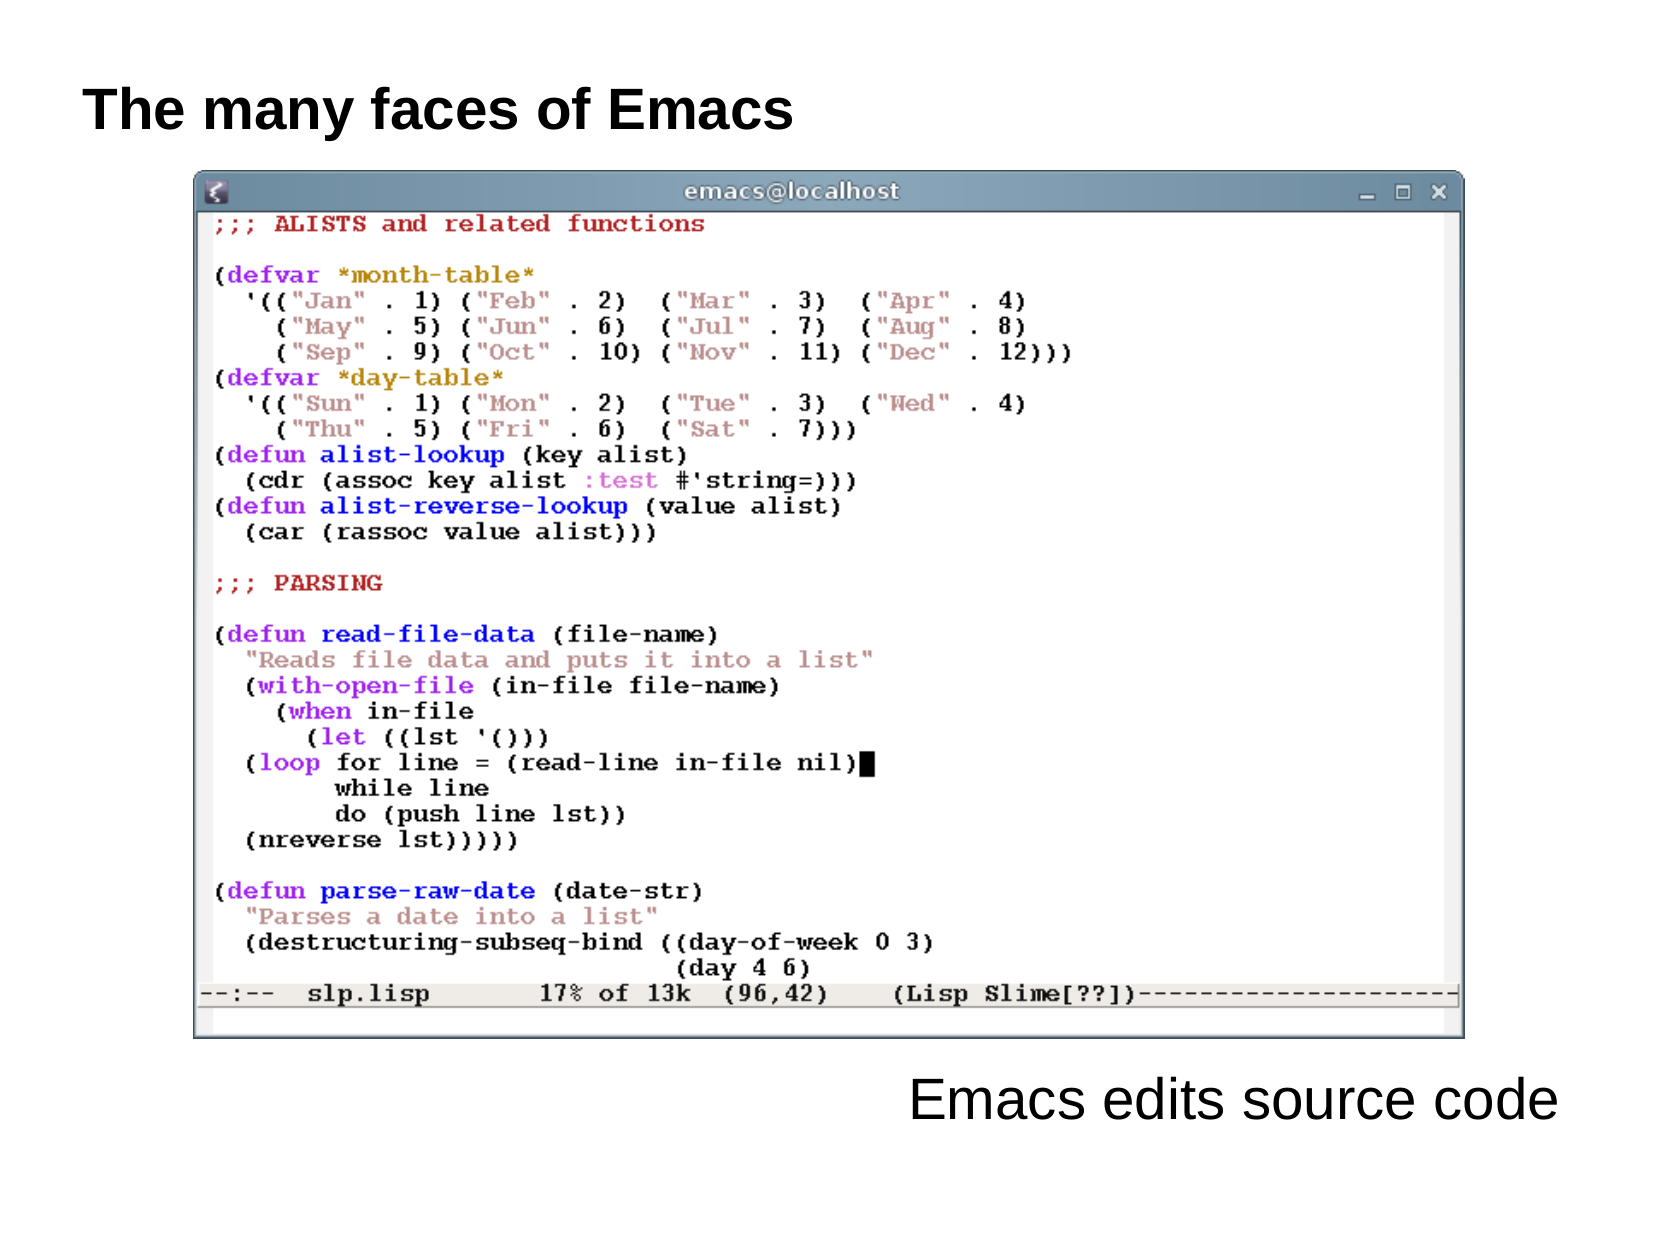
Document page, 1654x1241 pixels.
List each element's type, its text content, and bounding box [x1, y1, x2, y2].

title The many faces of Emacs [82, 6, 1571, 214]
picture [193, 170, 1465, 1039]
title Emacs edits source code [72, 1040, 1561, 1221]
